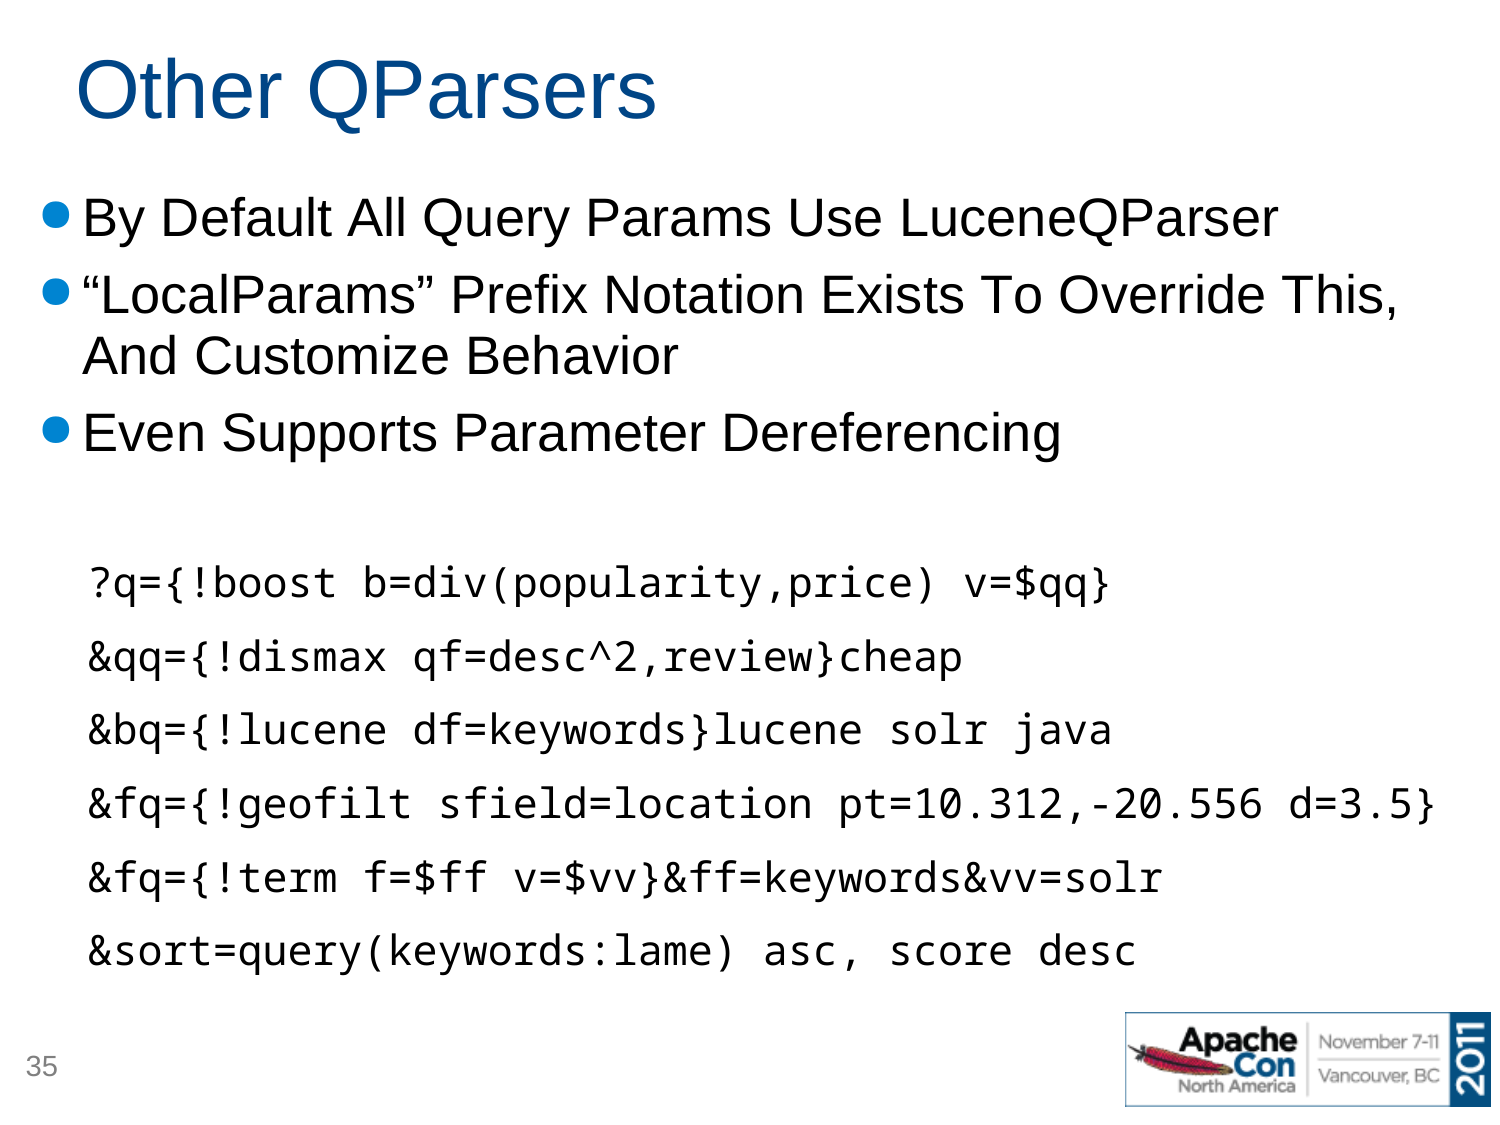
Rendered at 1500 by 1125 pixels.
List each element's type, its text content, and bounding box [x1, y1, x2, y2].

list By Default All Query Params Use LuceneQParser “LocalParams” Prefix Notation Exists To Override This, And Customize Behavior Even Supports Parameter Dereferencing ?q={!boost b=div(popularity,price) v=$qq} &qq={!dismax qf=desc^2,review}cheap &bq={!lucene df=keywords}lucene solr java &fq={!geofilt sfield=location pt=10.312,-20.556 d=3.5} &fq={!term f=$ff v=$vv}&ff=keywords&vv=solr &sort=query(keywords:lame) asc, score desc [37, 187, 1463, 1006]
title Other QParsers [75, 0, 1425, 181]
picture [1125, 1012, 1491, 1107]
